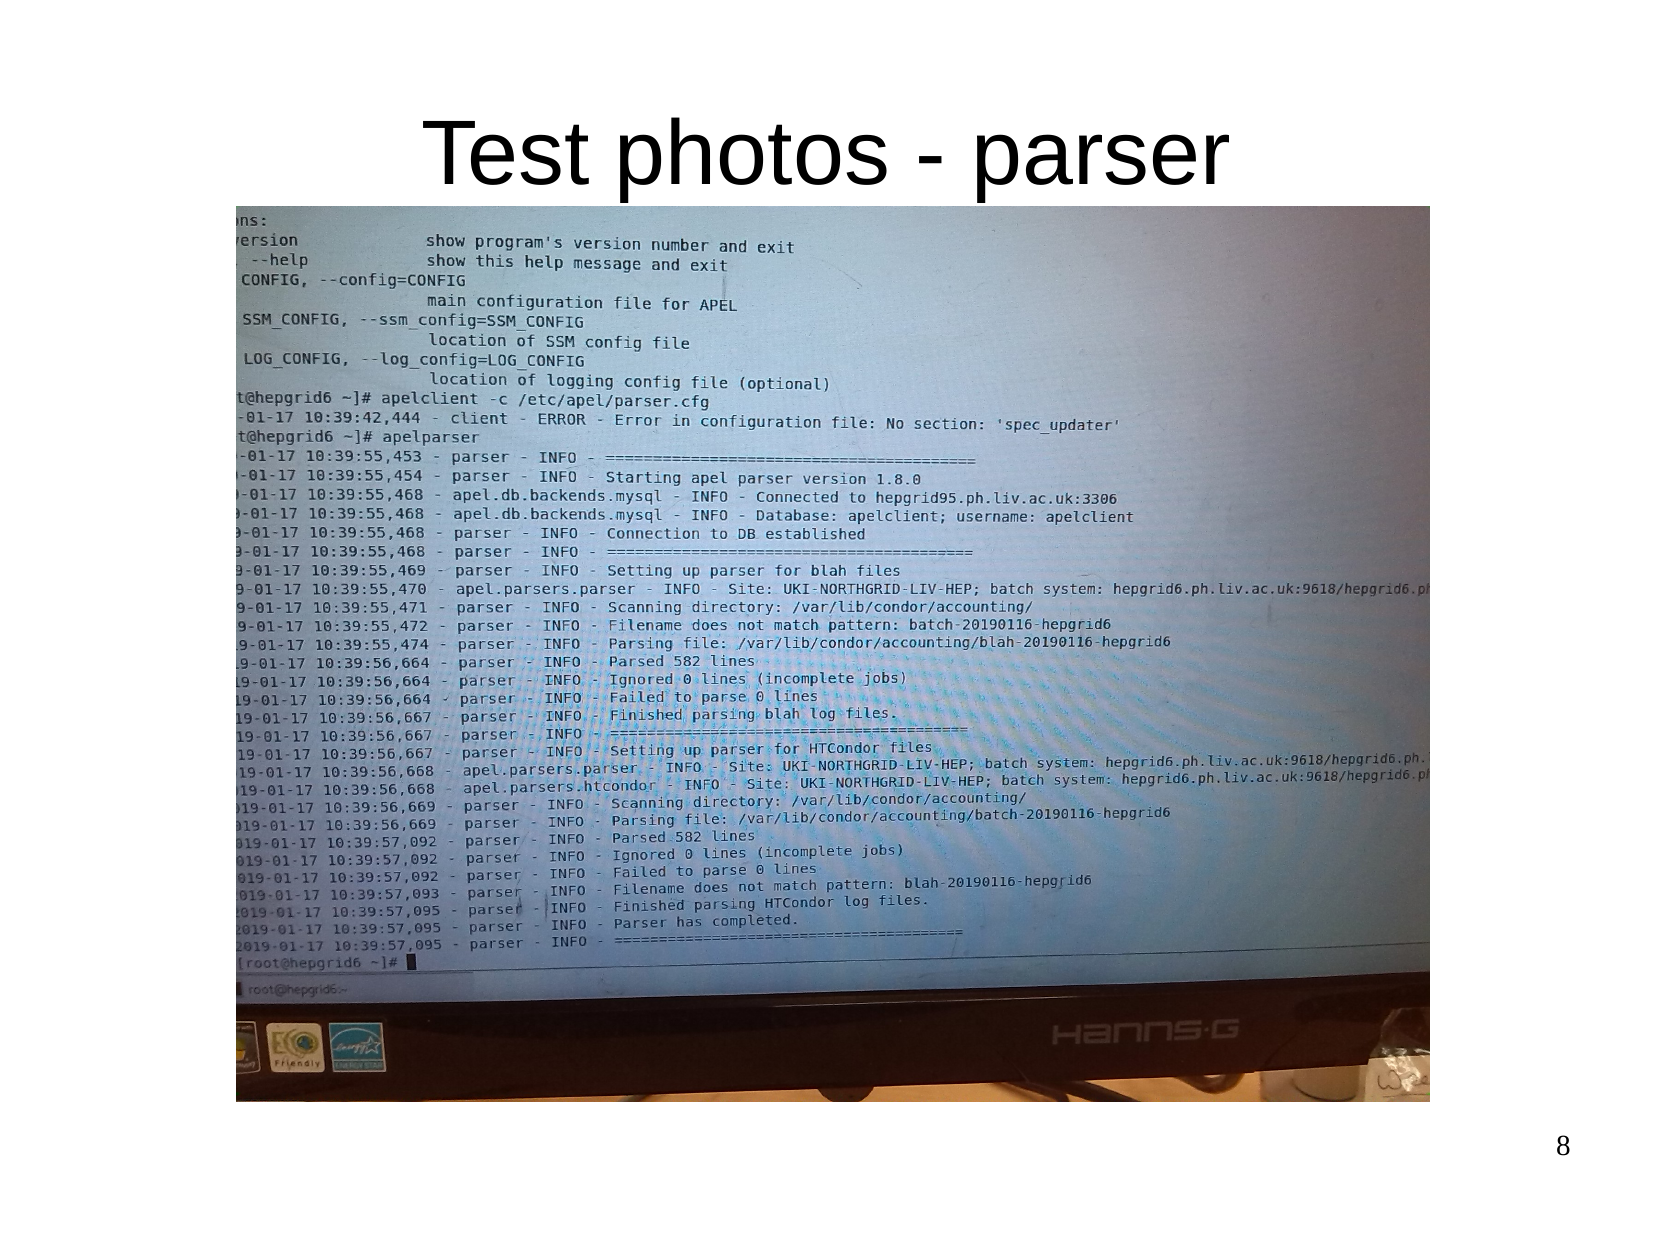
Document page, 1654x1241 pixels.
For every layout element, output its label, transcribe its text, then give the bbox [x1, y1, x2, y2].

title Test photos - parser [82, 49, 1571, 257]
picture [236, 206, 1430, 1102]
